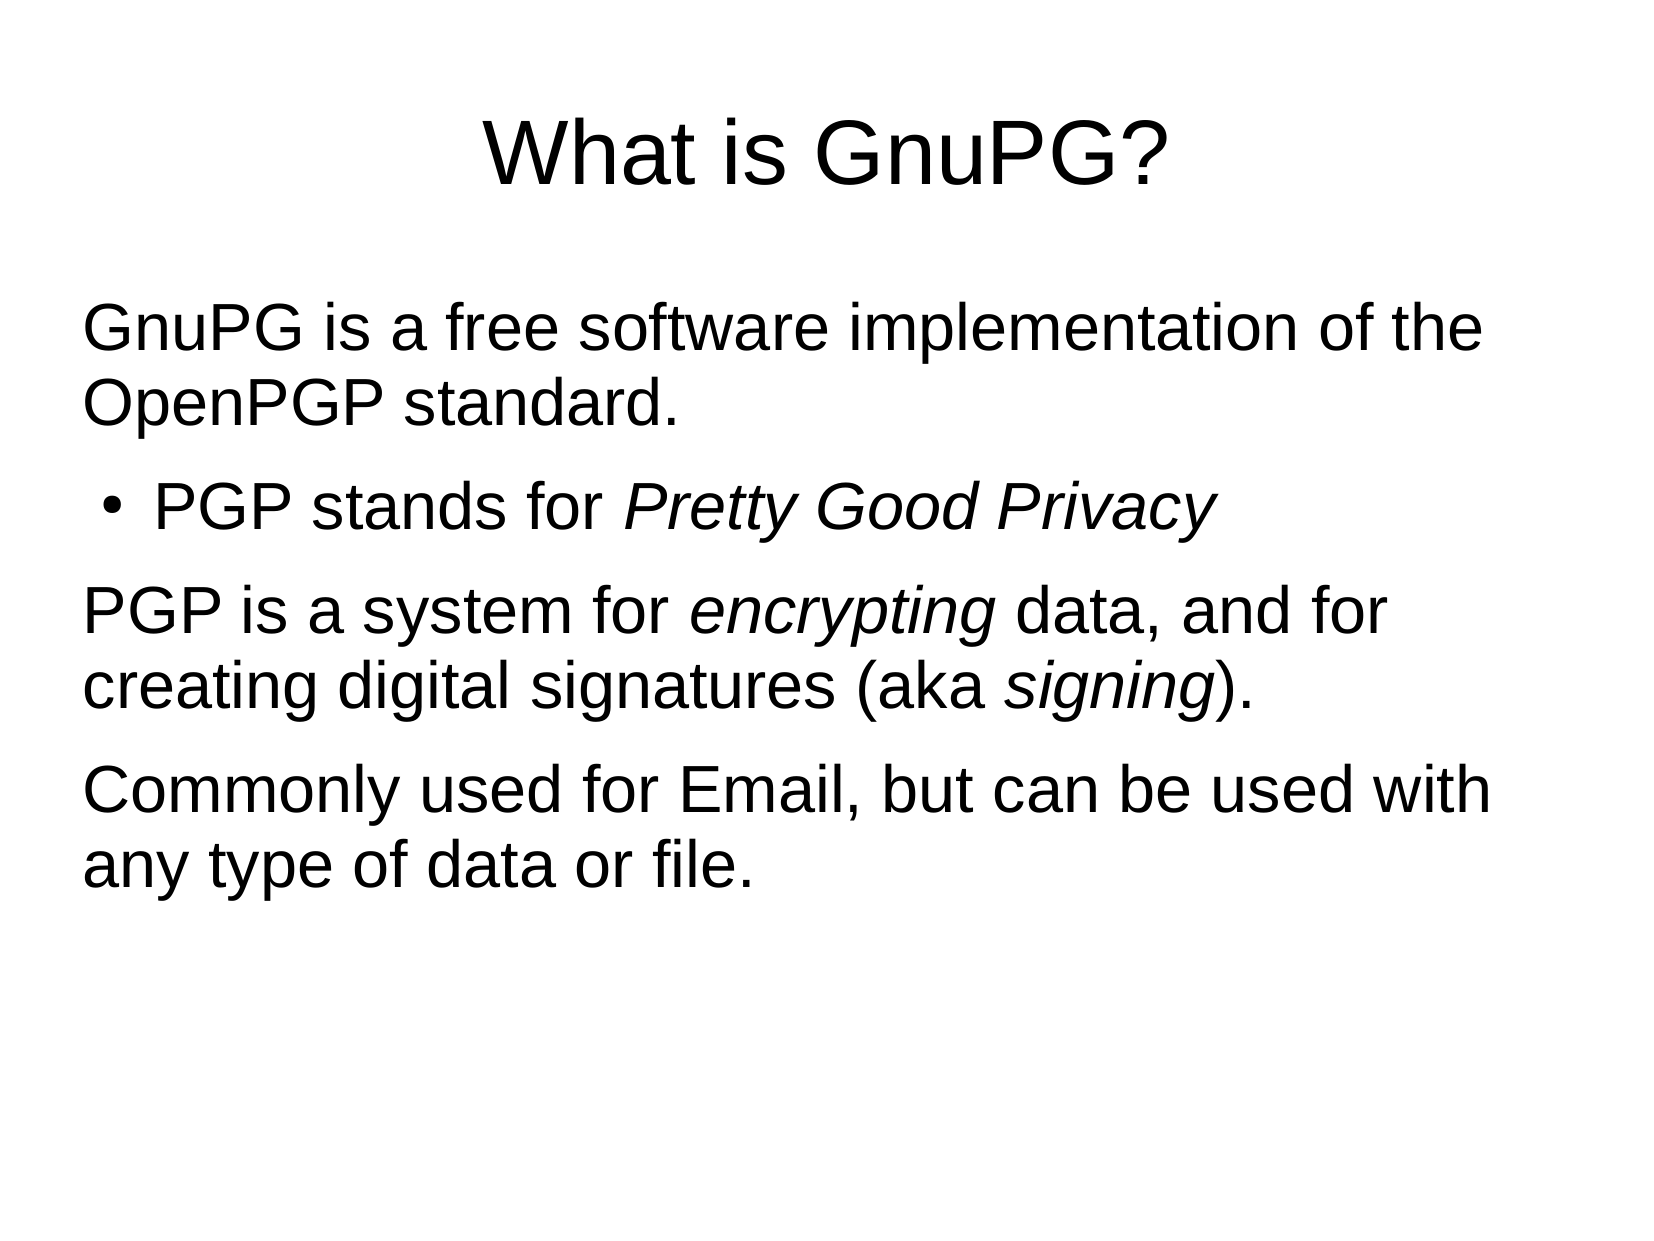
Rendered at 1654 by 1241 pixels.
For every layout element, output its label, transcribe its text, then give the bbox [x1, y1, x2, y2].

list GnuPG is a free software implementation of the OpenPGP standard. PGP stands for Pretty Good Privacy PGP is a system for encrypting data, and for creating digital signatures (aka signing). Commonly used for Email, but can be used with any type of data or file. [82, 290, 1571, 1010]
title What is GnuPG? [82, 49, 1571, 257]
